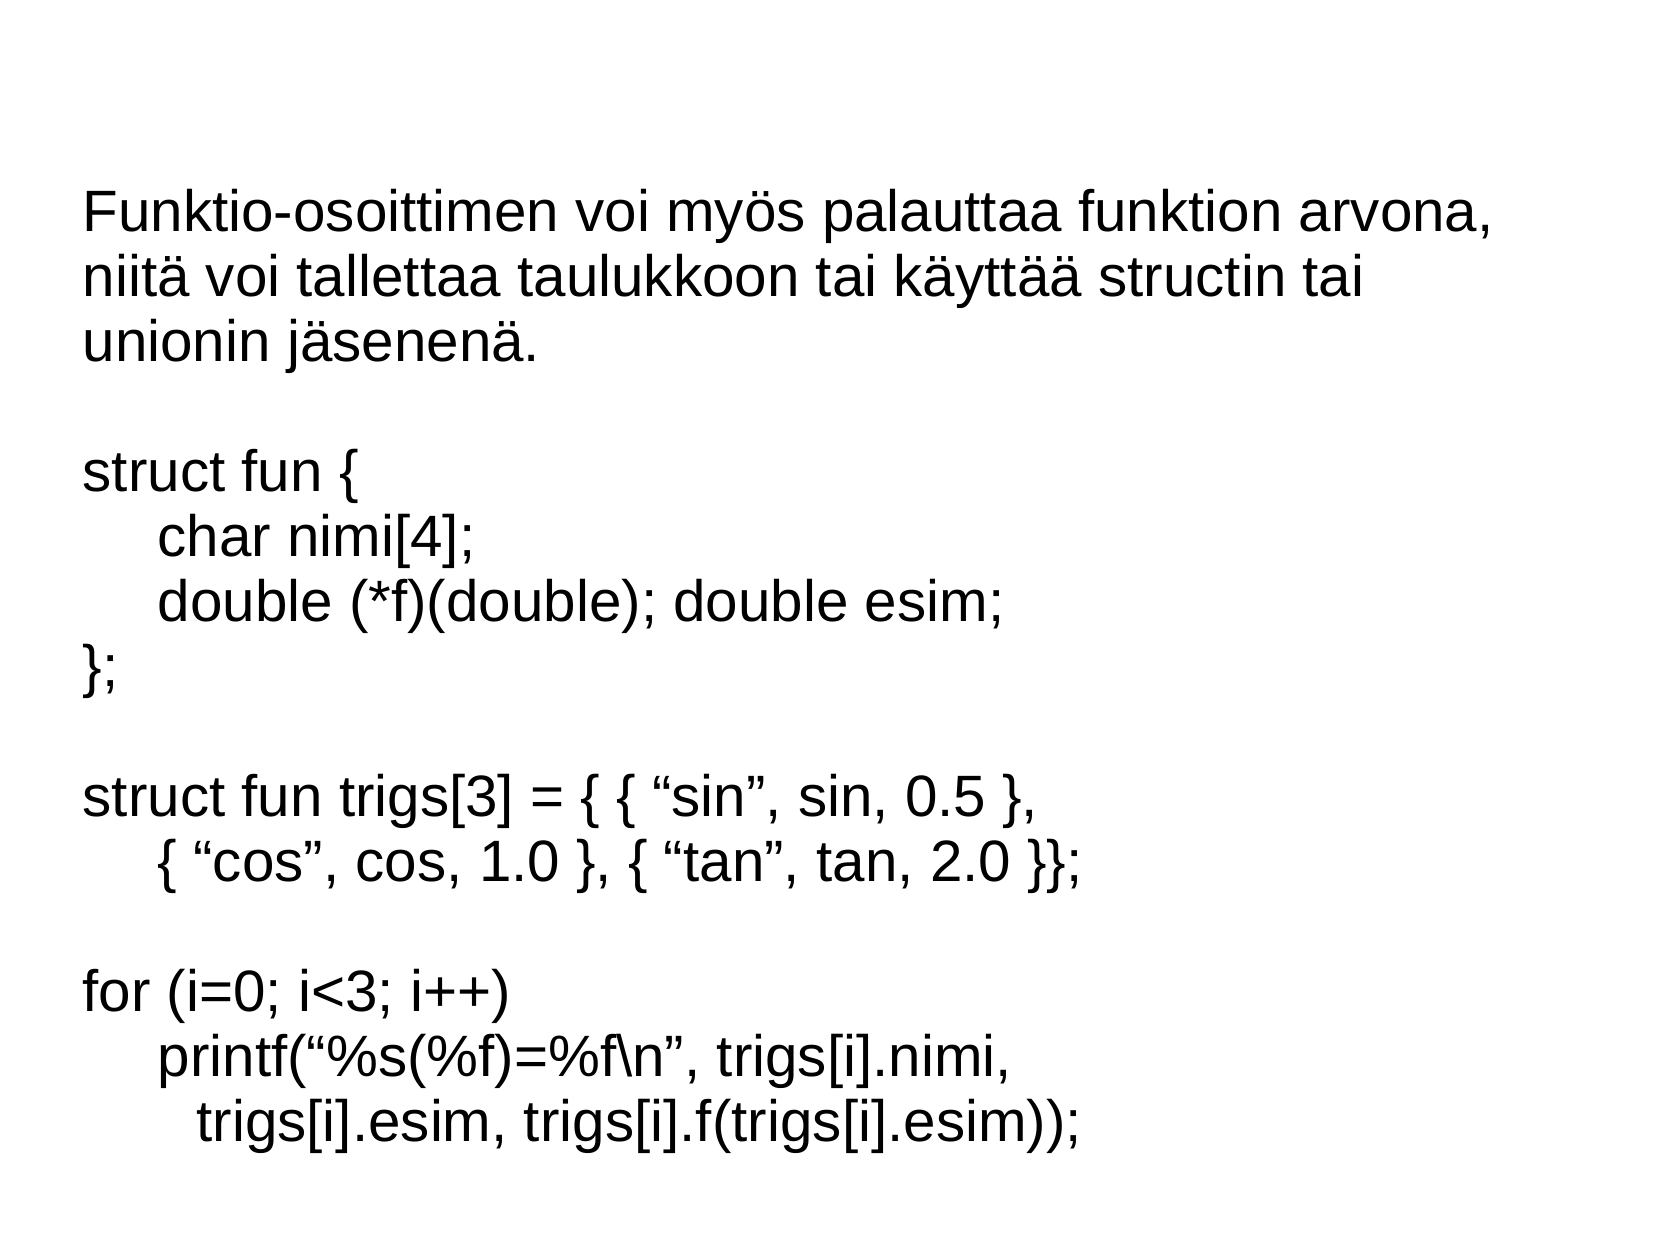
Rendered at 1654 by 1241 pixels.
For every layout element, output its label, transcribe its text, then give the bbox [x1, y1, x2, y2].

text_box Funktio-osoittimen voi myös palauttaa funktion arvona, niitä voi tallettaa taulukkoon tai käyttää structin tai unionin jäsenenä. struct fun { char nimi[4]; double (*f)(double); double esim; }; struct fun trigs[3] = { { “sin”, sin, 0.5 }, { “cos”, cos, 1.0 }, { “tan”, tan, 2.0 }}; for (i=0; i<3; i++) printf(“%s(%f)=%f\n”, trigs[i].nimi, trigs[i].esim, trigs[i].f(trigs[i].esim)); [82, 180, 1571, 1218]
